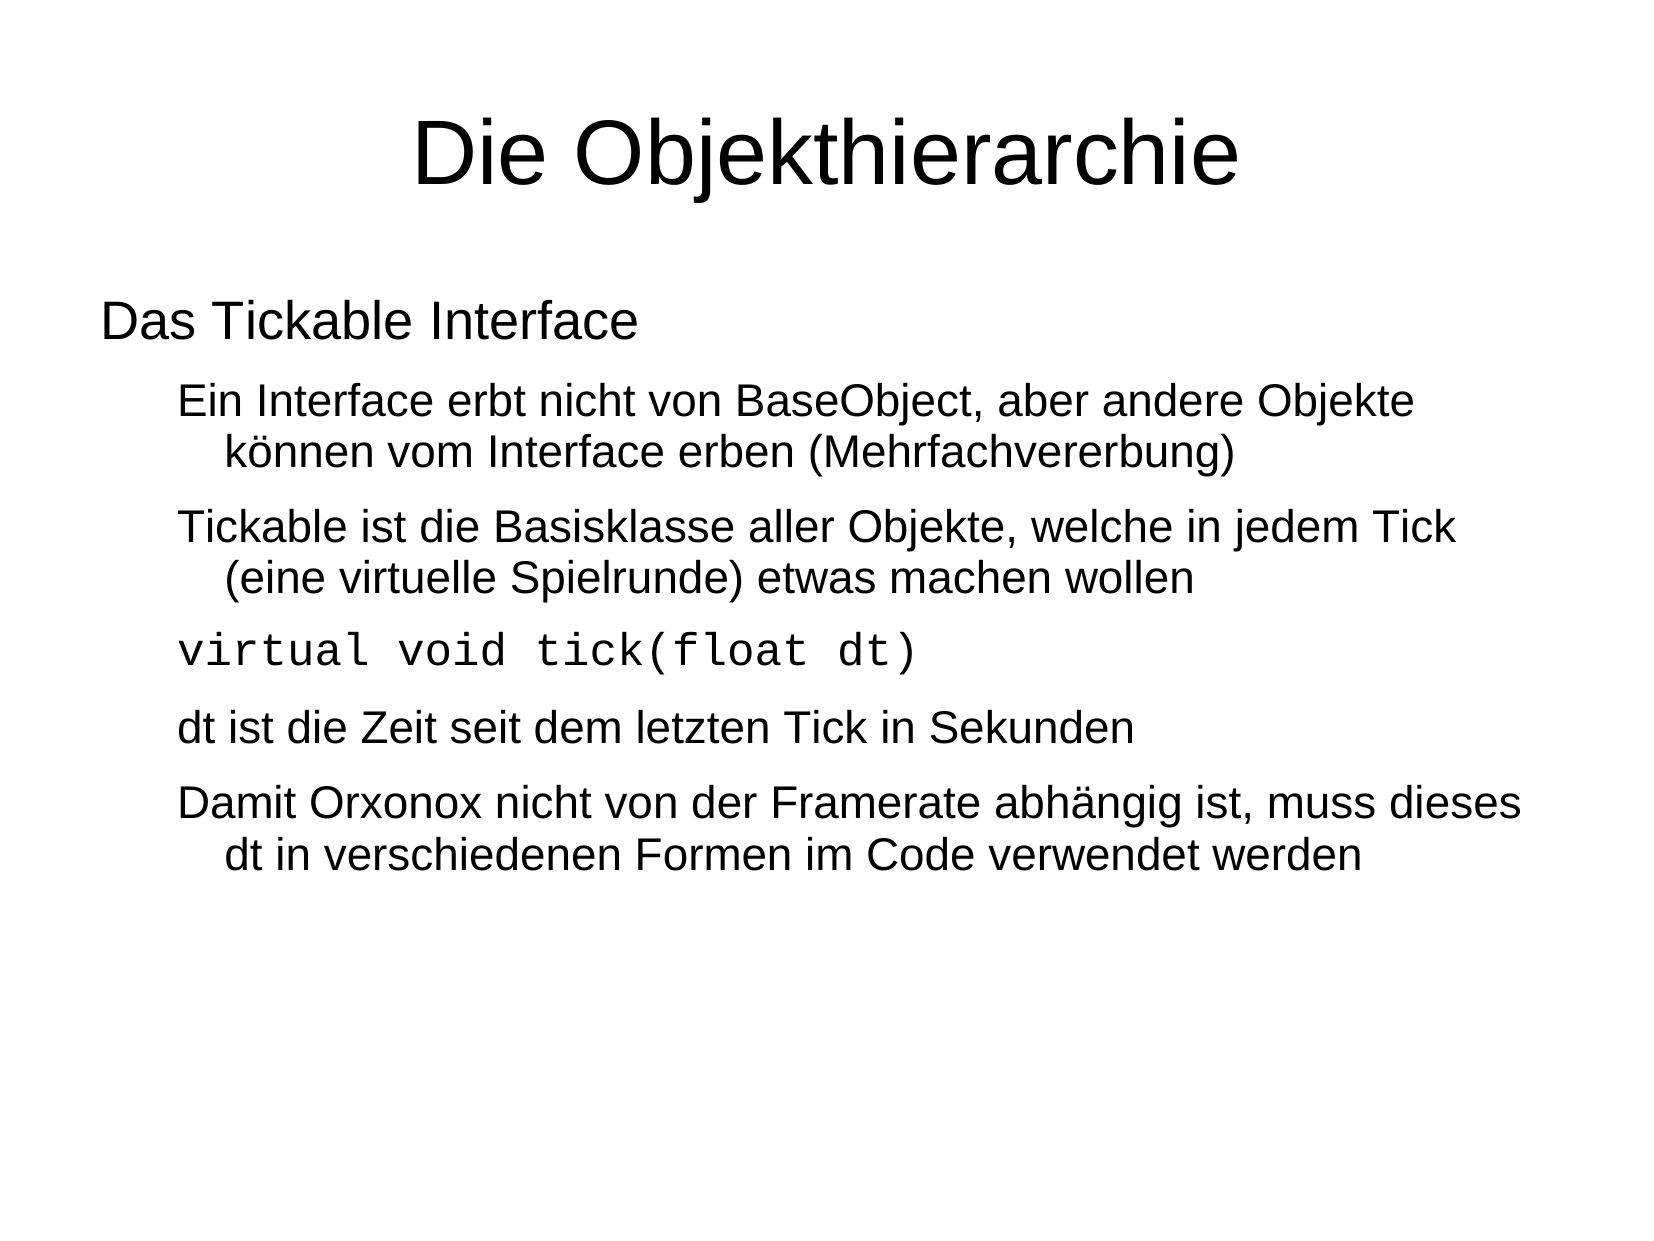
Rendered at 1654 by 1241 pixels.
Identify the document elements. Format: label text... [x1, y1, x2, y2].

title Die Objekthierarchie [82, 56, 1571, 250]
list Das Tickable Interface Ein Interface erbt nicht von BaseObject, aber andere Objekte können vom Interface erben (Mehrfachvererbung) Tickable ist die Basisklasse aller Objekte, welche in jedem Tick (eine virtuelle Spielrunde) etwas machen wollen virtual void tick(float dt) dt ist die Zeit seit dem letzten Tick in Sekunden Damit Orxonox nicht von der Framerate abhängig ist, muss dieses dt in verschiedenen Formen im Code verwendet werden [82, 290, 1571, 1094]
